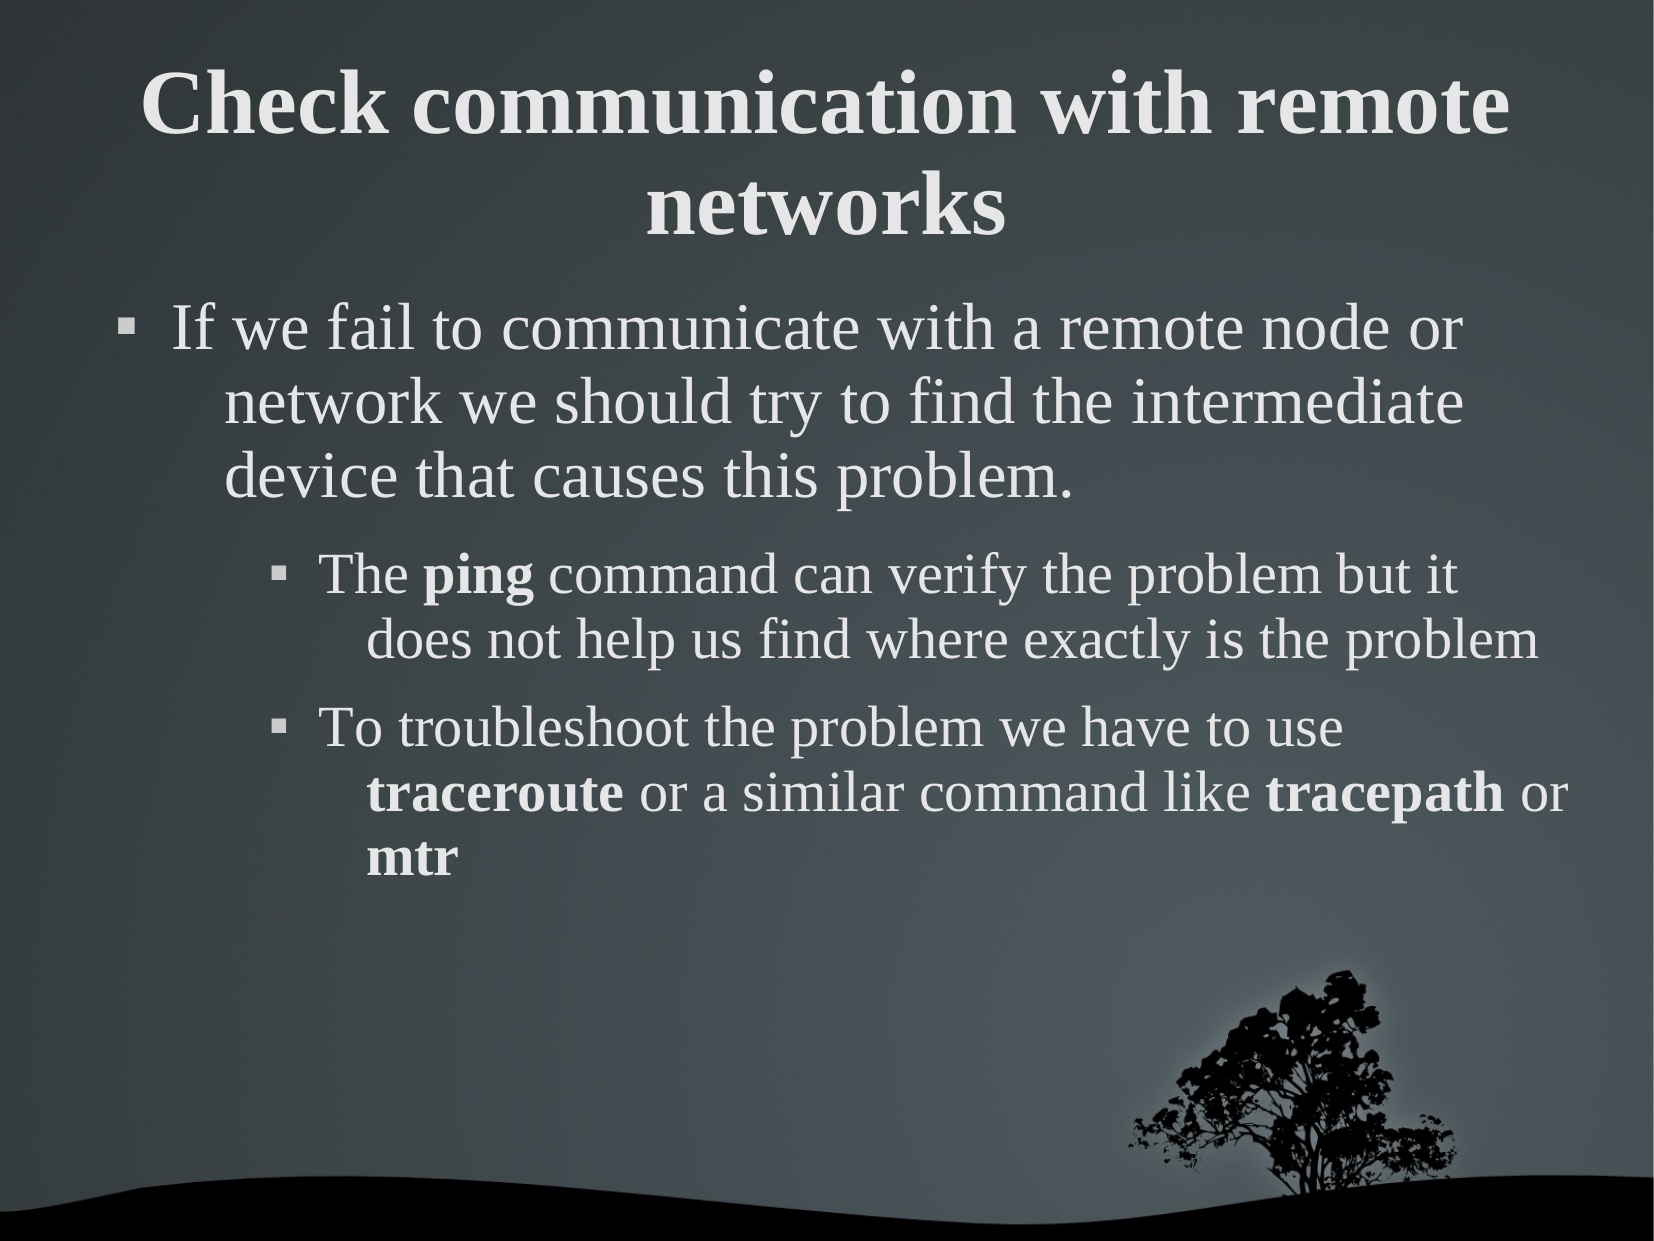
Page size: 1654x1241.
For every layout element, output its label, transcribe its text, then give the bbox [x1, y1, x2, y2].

title Check communication with remote networks [82, 49, 1571, 257]
list If we fail to communicate with a remote node or network we should try to find the intermediate device that causes this problem. The ping command can verify the problem but it does not help us find where exactly is the problem To troubleshoot the problem we have to use traceroute or a similar command like tracepath or mtr [82, 290, 1571, 1109]
picture [0, 0, 1654, 1241]
